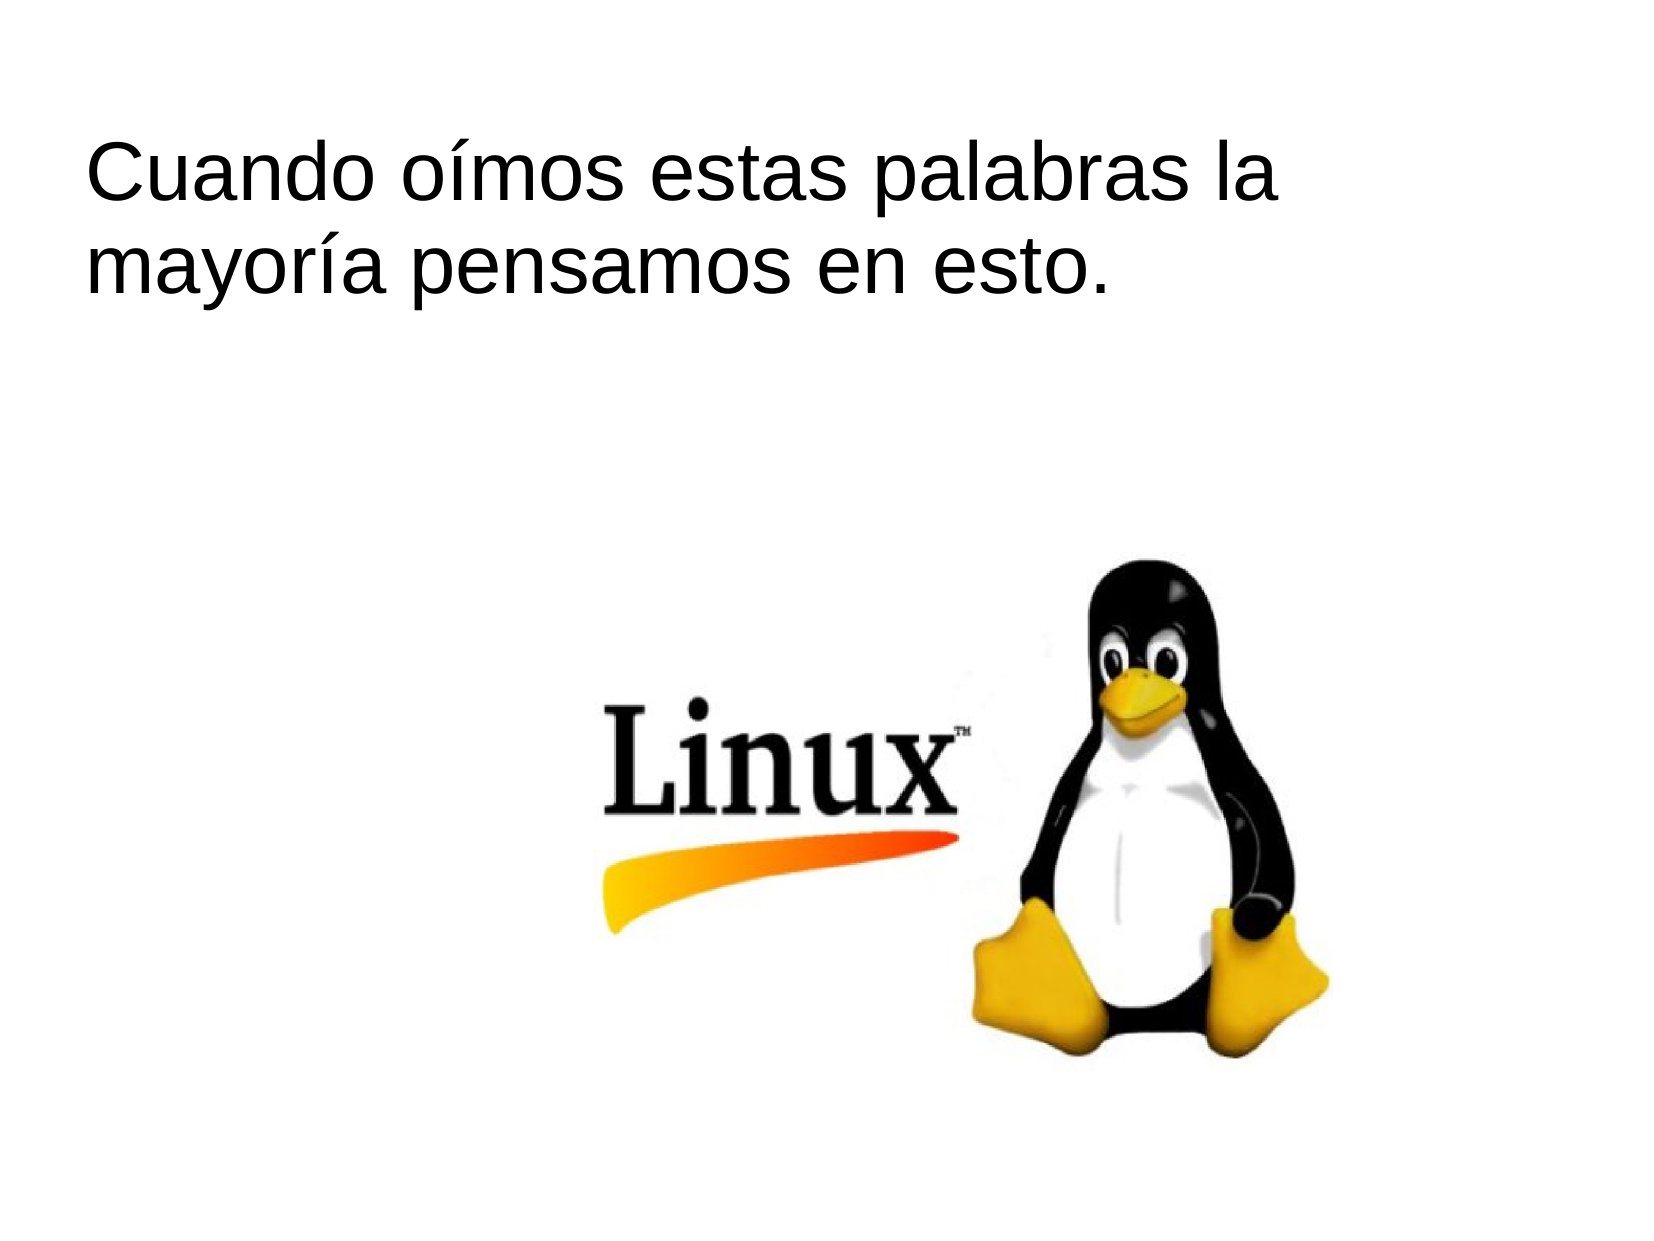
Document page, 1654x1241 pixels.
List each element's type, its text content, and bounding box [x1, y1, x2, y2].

picture [576, 552, 1333, 1158]
text_box Cuando oímos estas palabras la mayoría pensamos en esto. [70, 118, 1571, 426]
